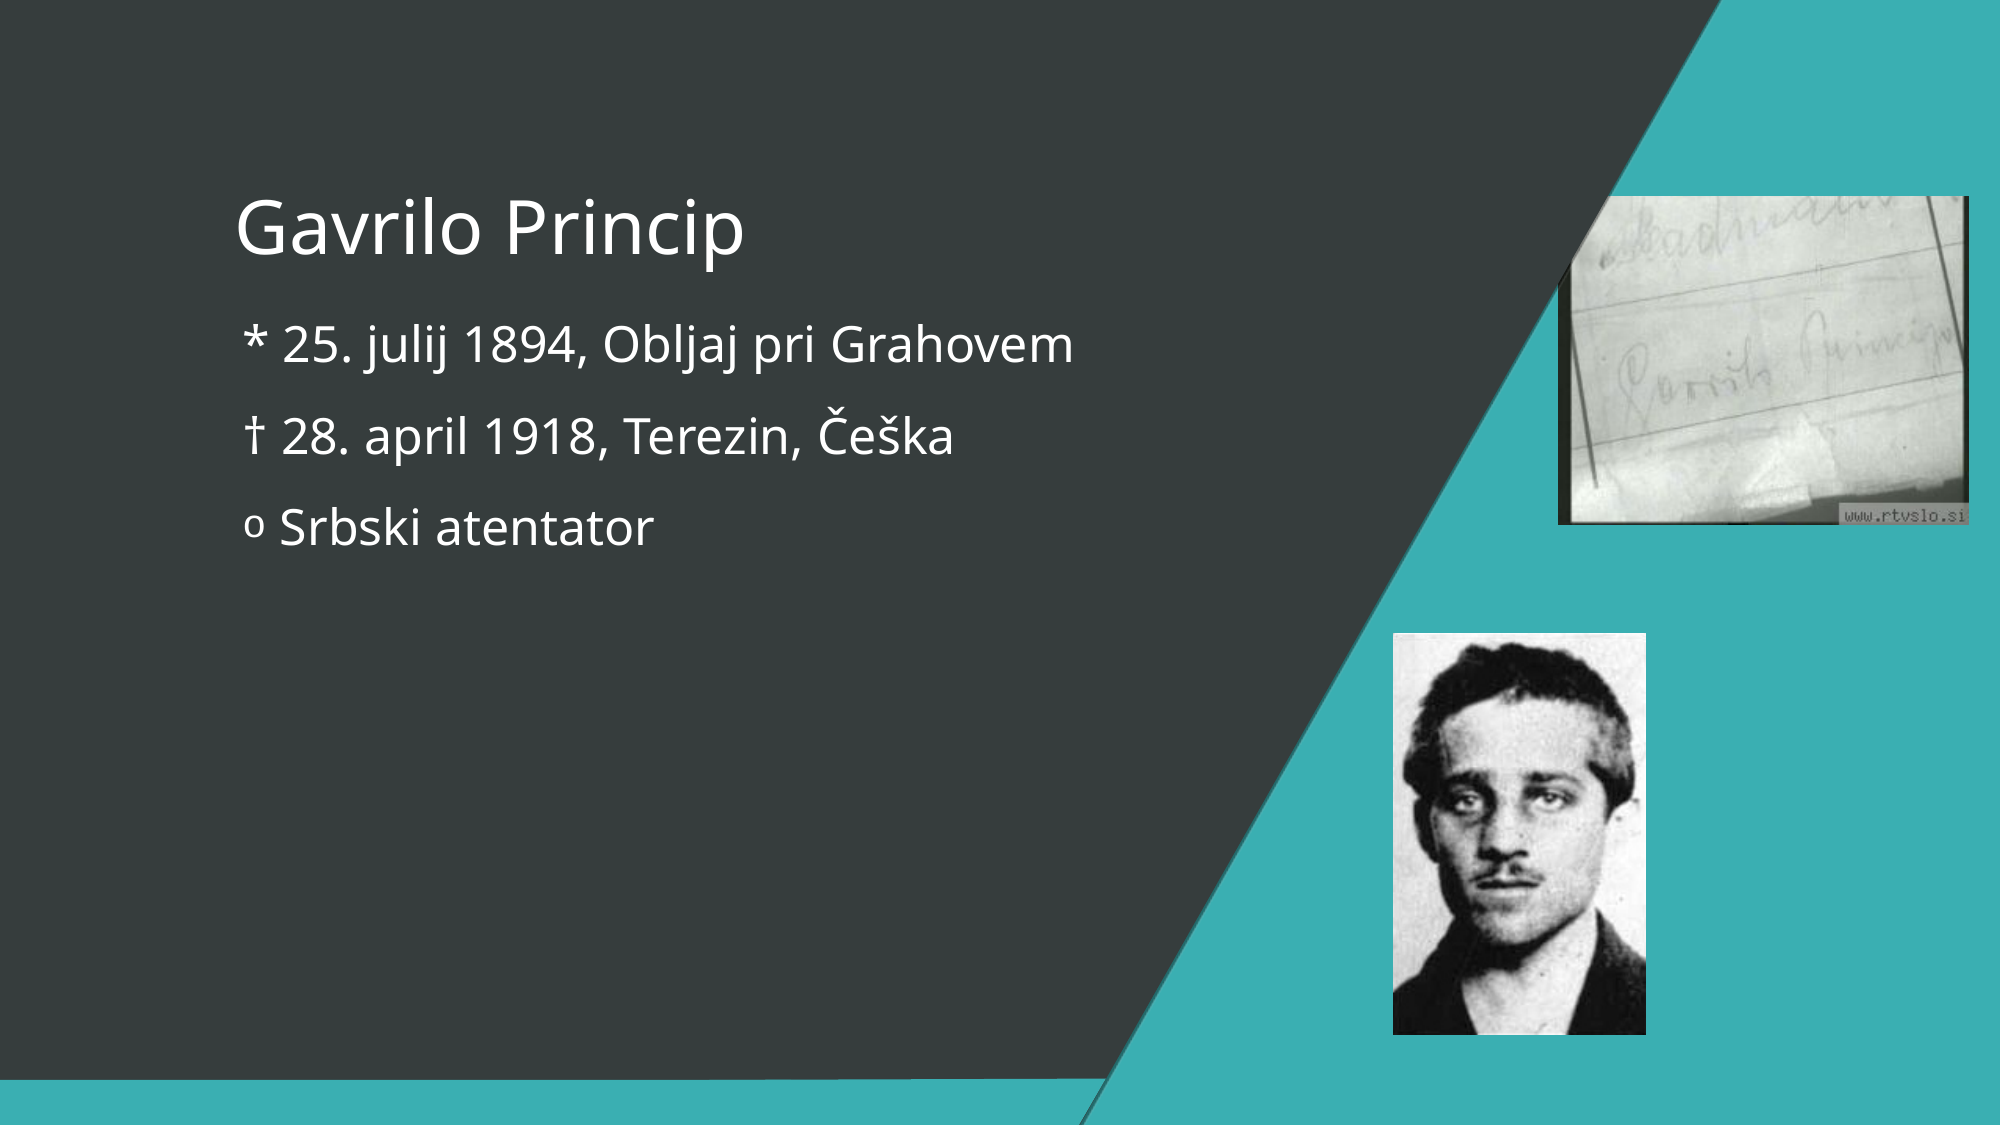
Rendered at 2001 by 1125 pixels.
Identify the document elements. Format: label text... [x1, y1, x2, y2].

picture [1558, 196, 1969, 525]
picture [1393, 989, 1646, 1035]
title Gavrilo Princip [220, 76, 1361, 279]
list * 25. julij 1894, Obljaj pri Grahovem † 28. april 1918, Terezin, Češka Srbski atentator [220, 311, 1780, 989]
text_box [709, 0, 2000, 1125]
